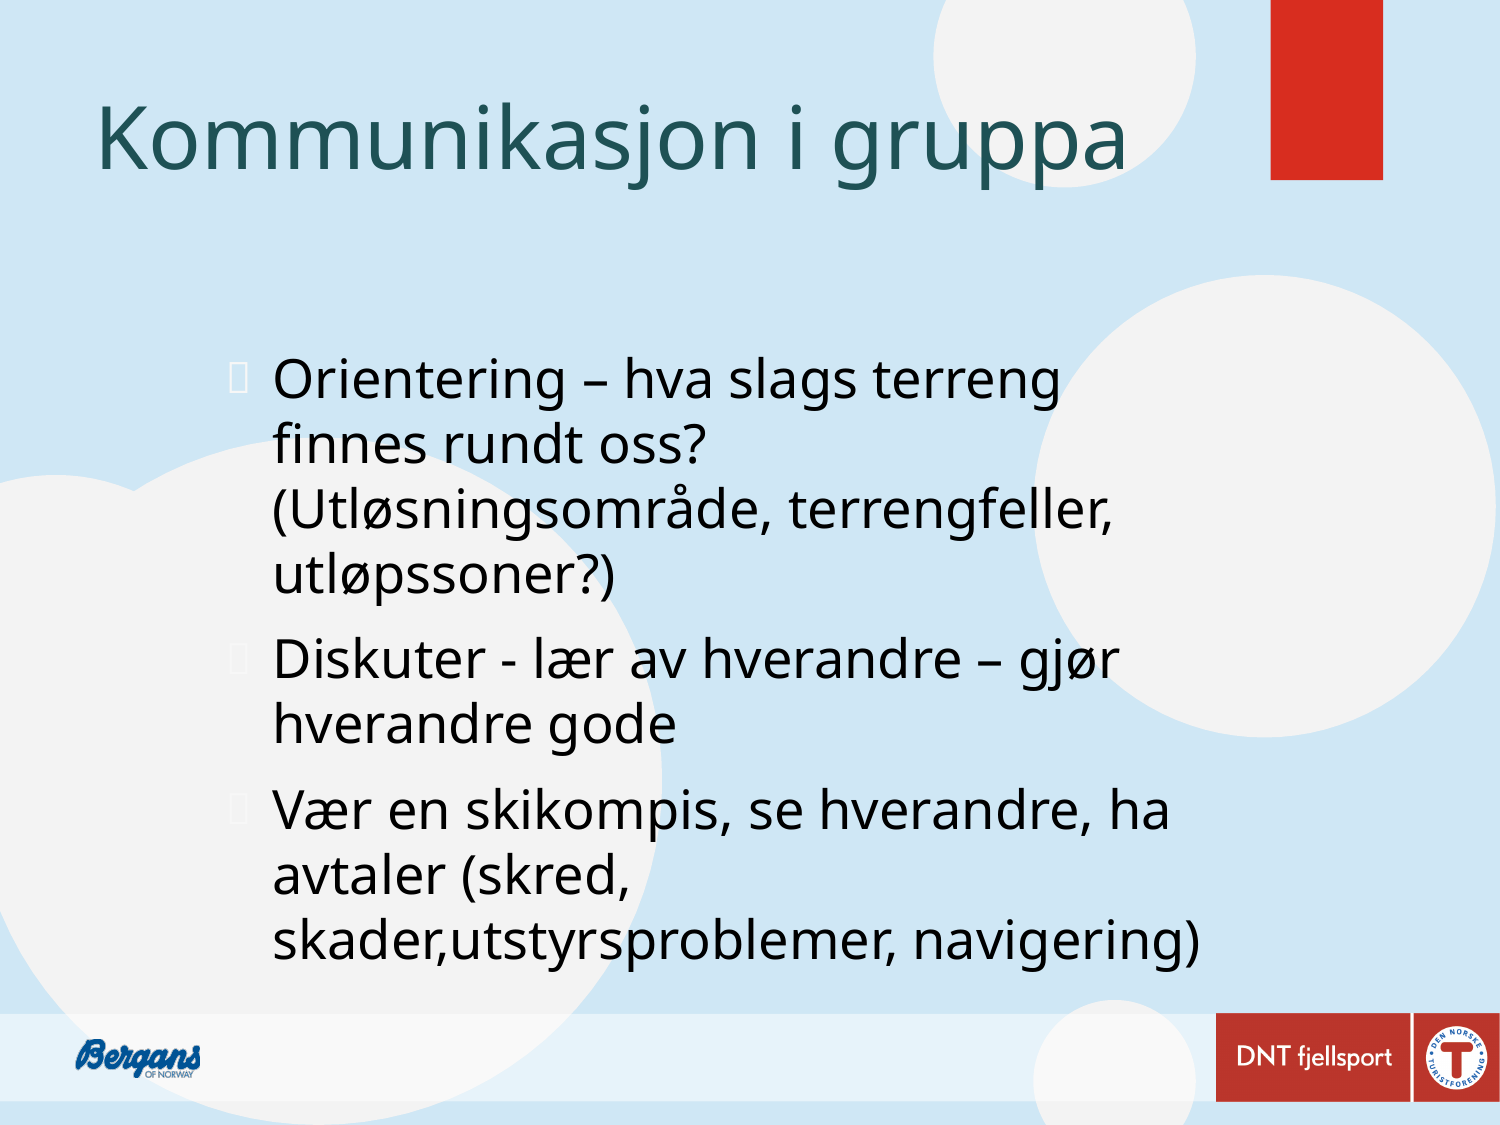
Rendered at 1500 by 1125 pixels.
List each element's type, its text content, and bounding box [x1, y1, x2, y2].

picture [75, 1039, 200, 1078]
list Orientering – hva slags terreng finnes rundt oss? (Utløsningsområde, terrengfeller, utløpssoner?) Diskuter - lær av hverandre – gjør hverandre gode Vær en skikompis, se hverandre, ha avtaler (skred, skader,utstyrsproblemer, navigering) [135, 336, 1237, 1013]
picture [1216, 1013, 1500, 1102]
text_box [0, 1013, 1216, 1102]
title Kommunikasjon i gruppa [79, 74, 1414, 304]
